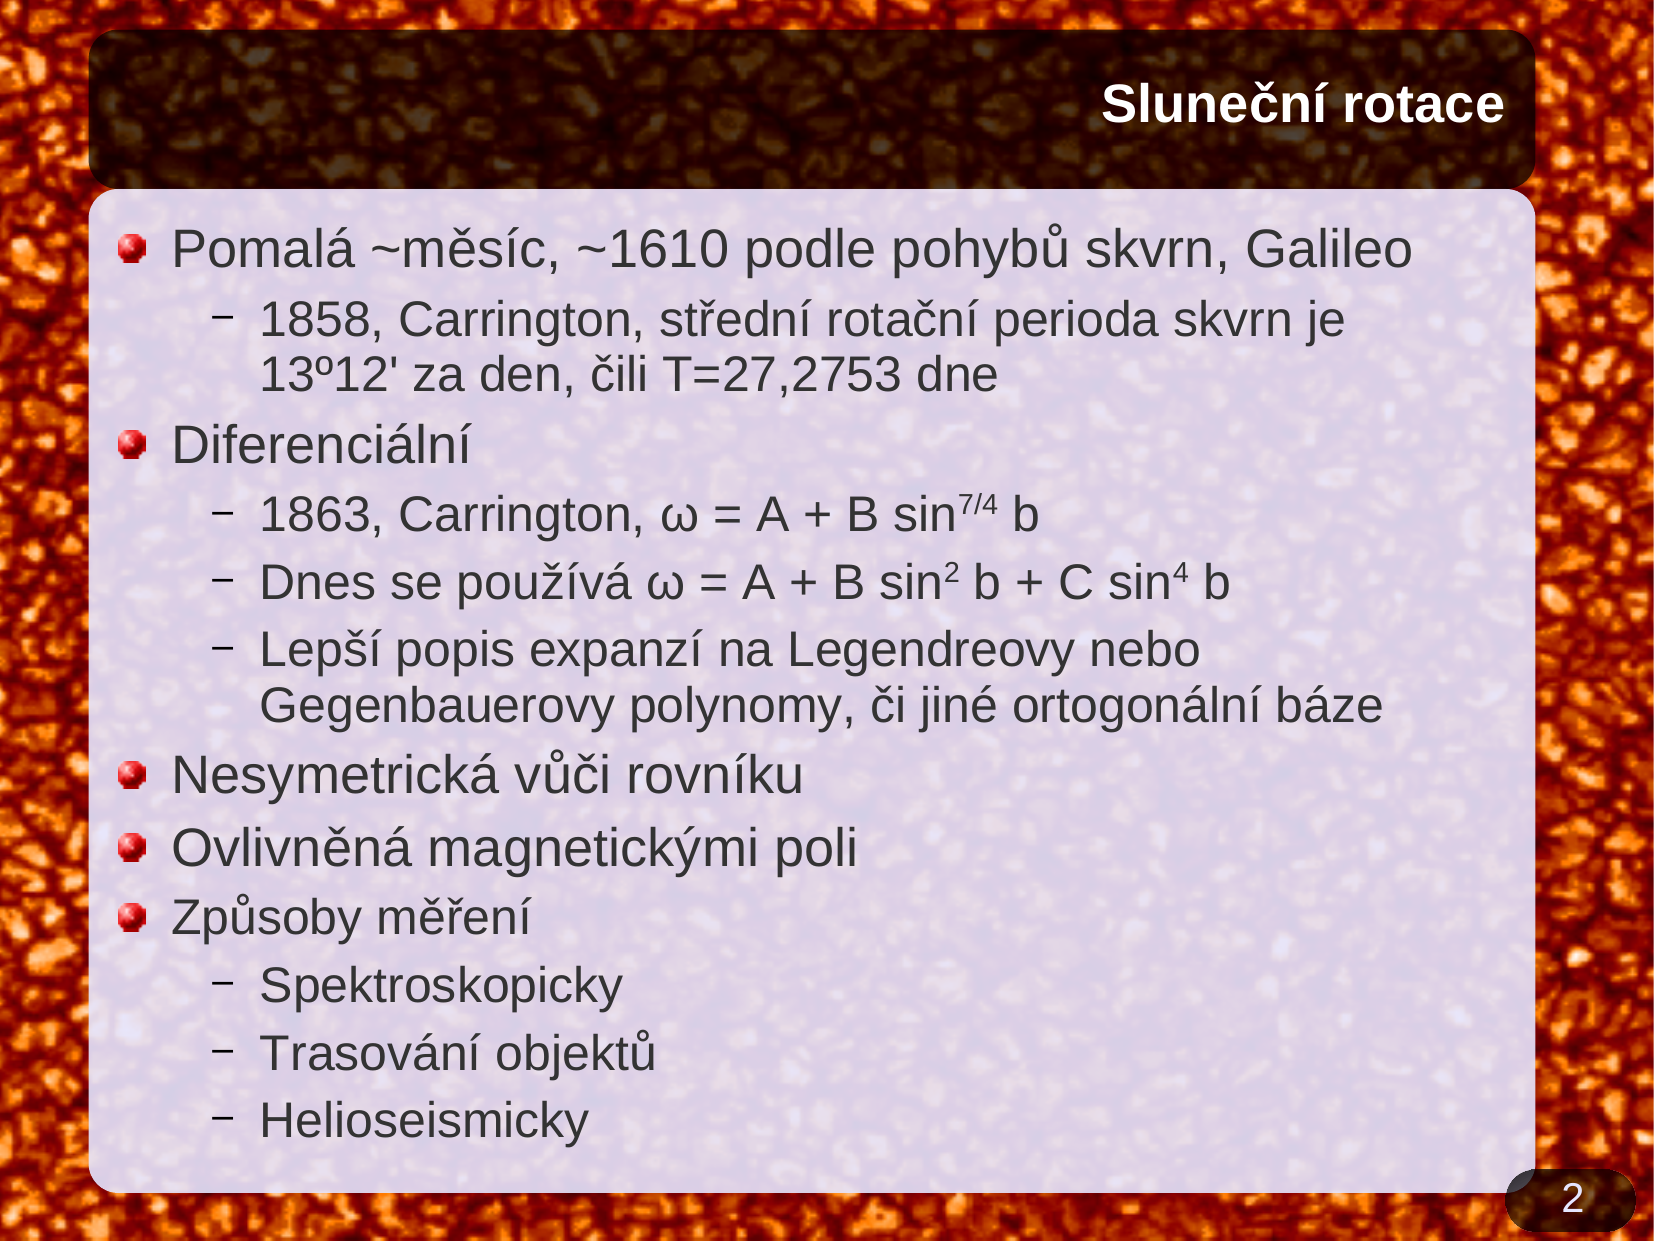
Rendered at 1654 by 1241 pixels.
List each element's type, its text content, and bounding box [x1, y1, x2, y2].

picture [0, 0, 1654, 1241]
list Pomalá ~měsíc, ~1610 podle pohybů skvrn, Galileo 1858, Carrington, střední rotační perioda skvrn je 13º12' za den, čili T=27,2753 dne Diferenciální 1863, Carrington, ω = A + B sin7/4 b Dnes se používá ω = A + B sin2 b + C sin4 b Lepší popis expanzí na Legendreovy nebo Gegenbauerovy polynomy, či jiné ortogonální báze Nesymetrická vůči rovníku Ovlivněná magnetickými poli Způsoby měření Spektroskopicky Trasování objektů Helioseismicky [118, 218, 1477, 1164]
title Sluneční rotace [118, 59, 1506, 148]
